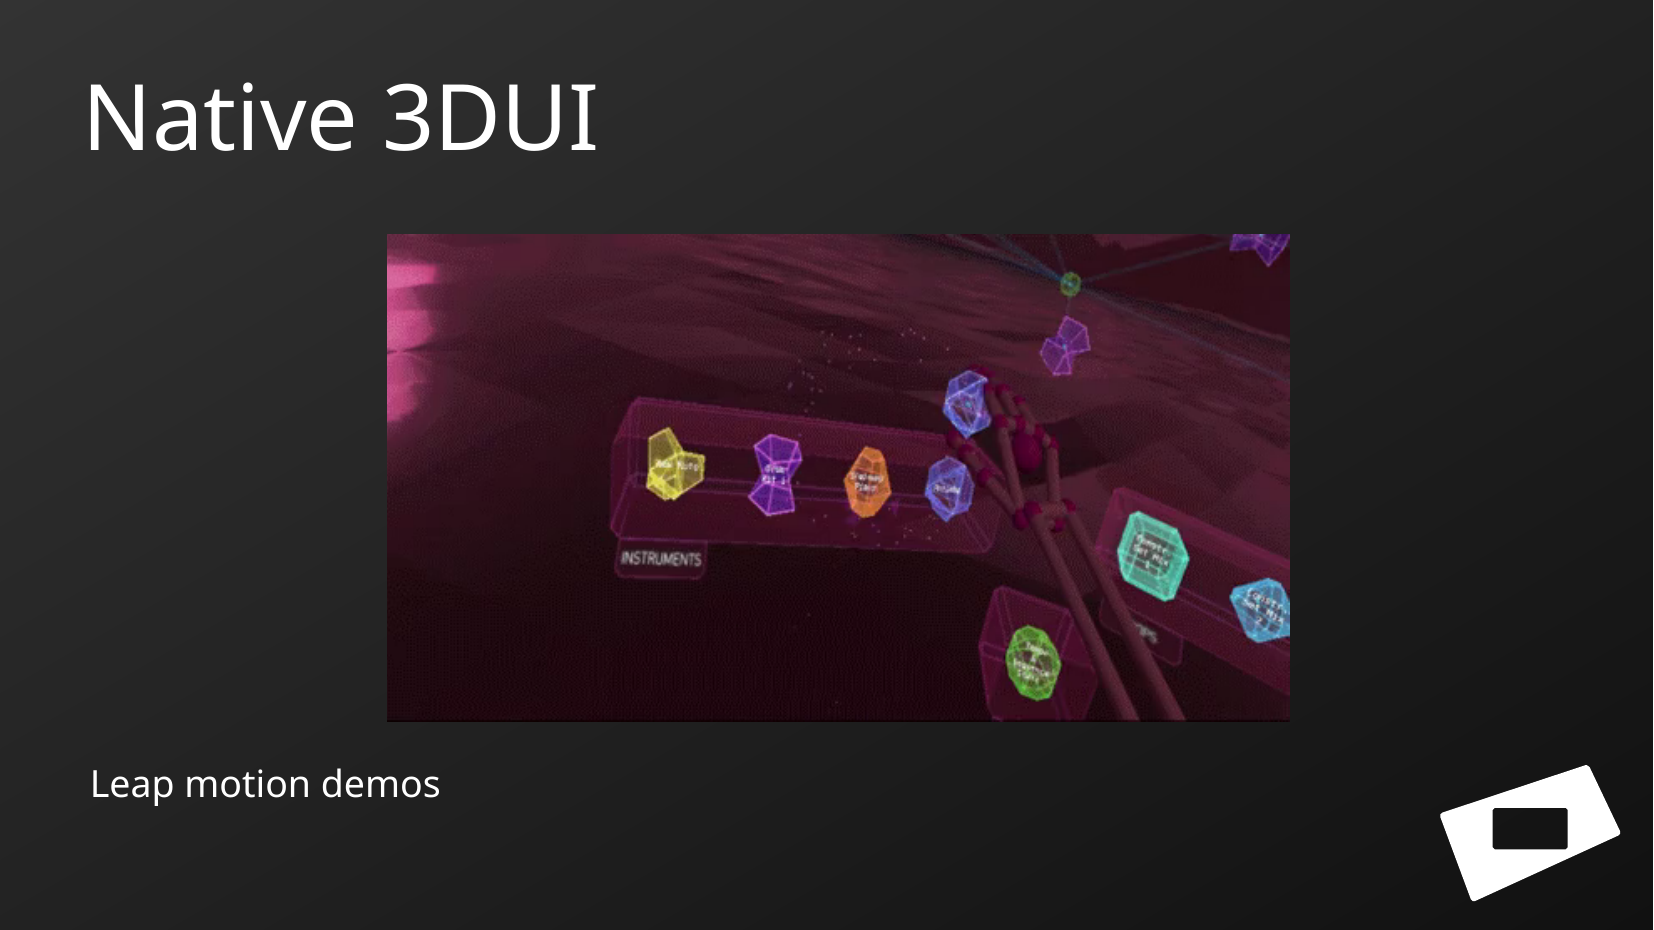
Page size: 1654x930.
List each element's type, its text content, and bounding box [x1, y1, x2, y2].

text_box [386, 233, 1291, 723]
picture [1440, 765, 1621, 902]
text_box Leap motion demos [75, 750, 556, 811]
title Native 3DUI [82, 37, 1571, 193]
